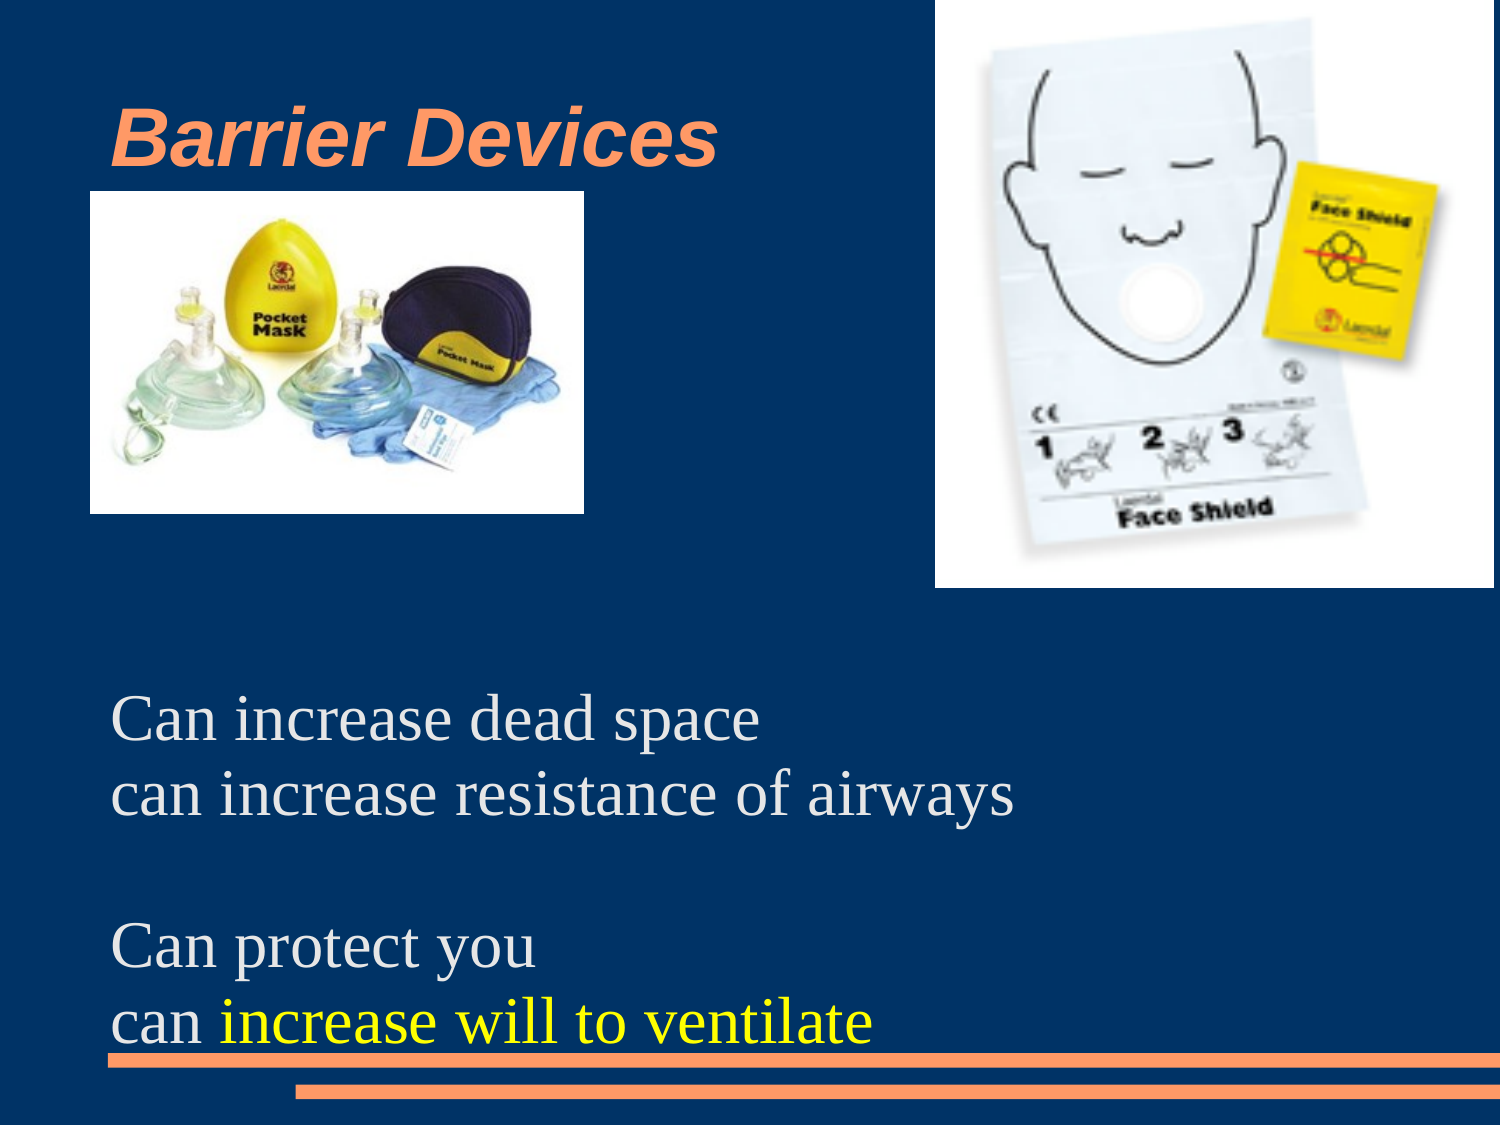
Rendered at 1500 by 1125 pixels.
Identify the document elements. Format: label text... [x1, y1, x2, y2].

picture [935, 0, 1500, 591]
picture [90, 191, 591, 520]
list Can increase dead space can increase resistance of airways Can protect you can increase will to ventilate [110, 292, 1416, 1060]
title Barrier Devices [110, 49, 935, 223]
